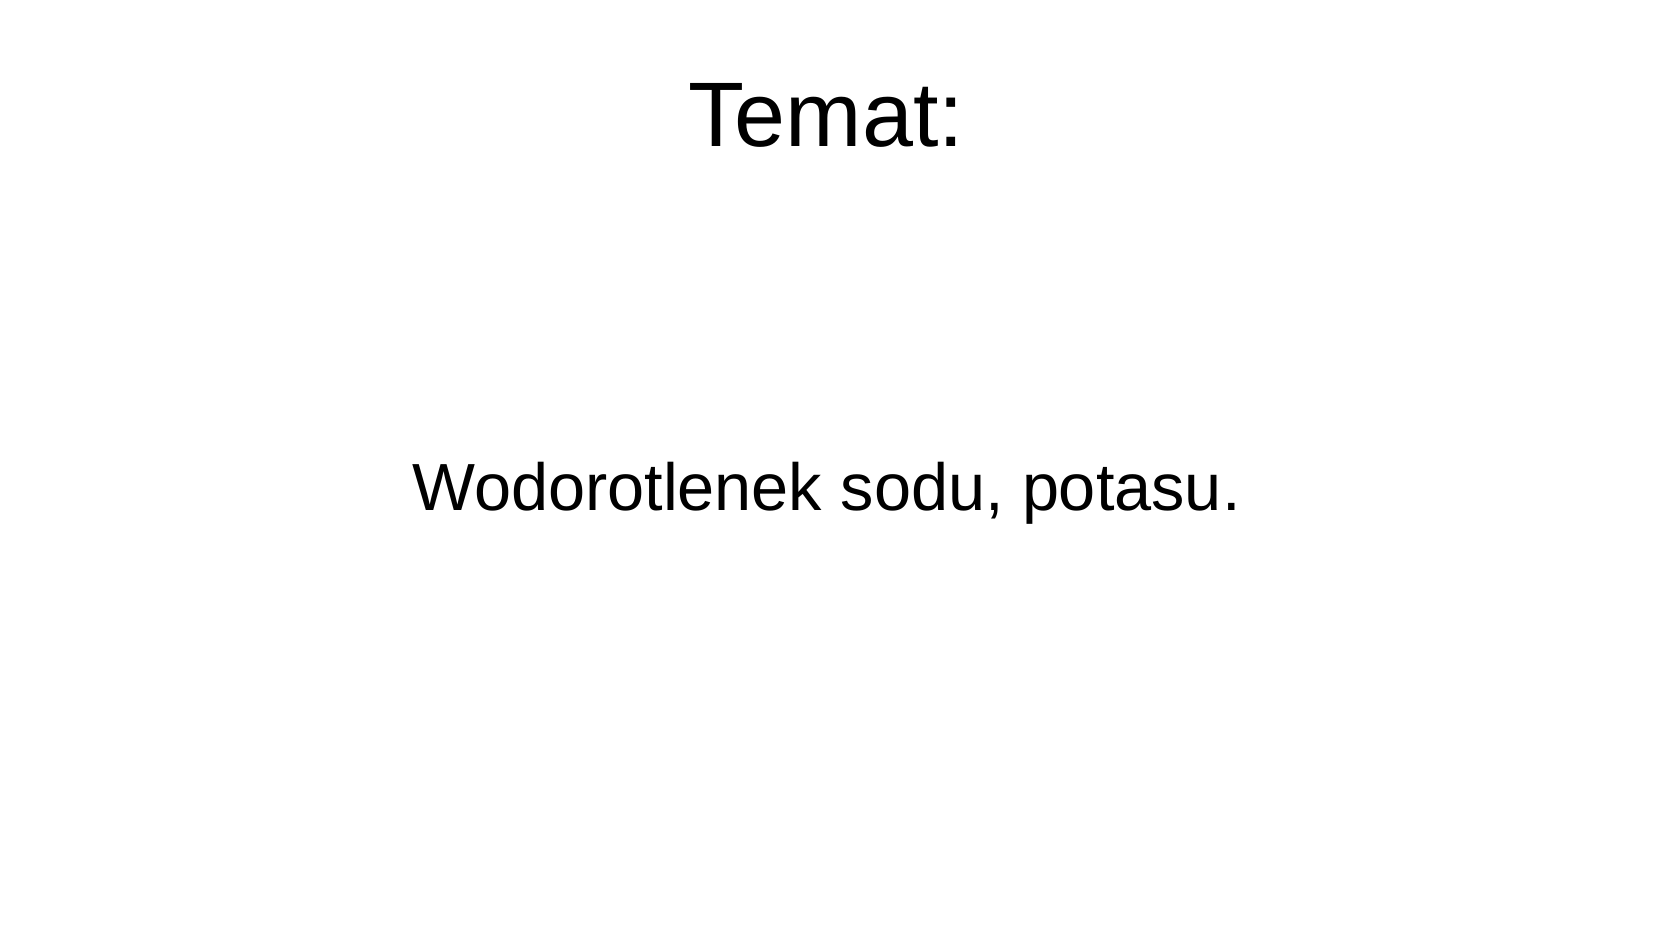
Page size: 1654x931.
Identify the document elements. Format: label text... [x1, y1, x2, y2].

title Temat: [82, 37, 1571, 193]
subtitle Wodorotlenek sodu, potasu. [82, 217, 1571, 758]
